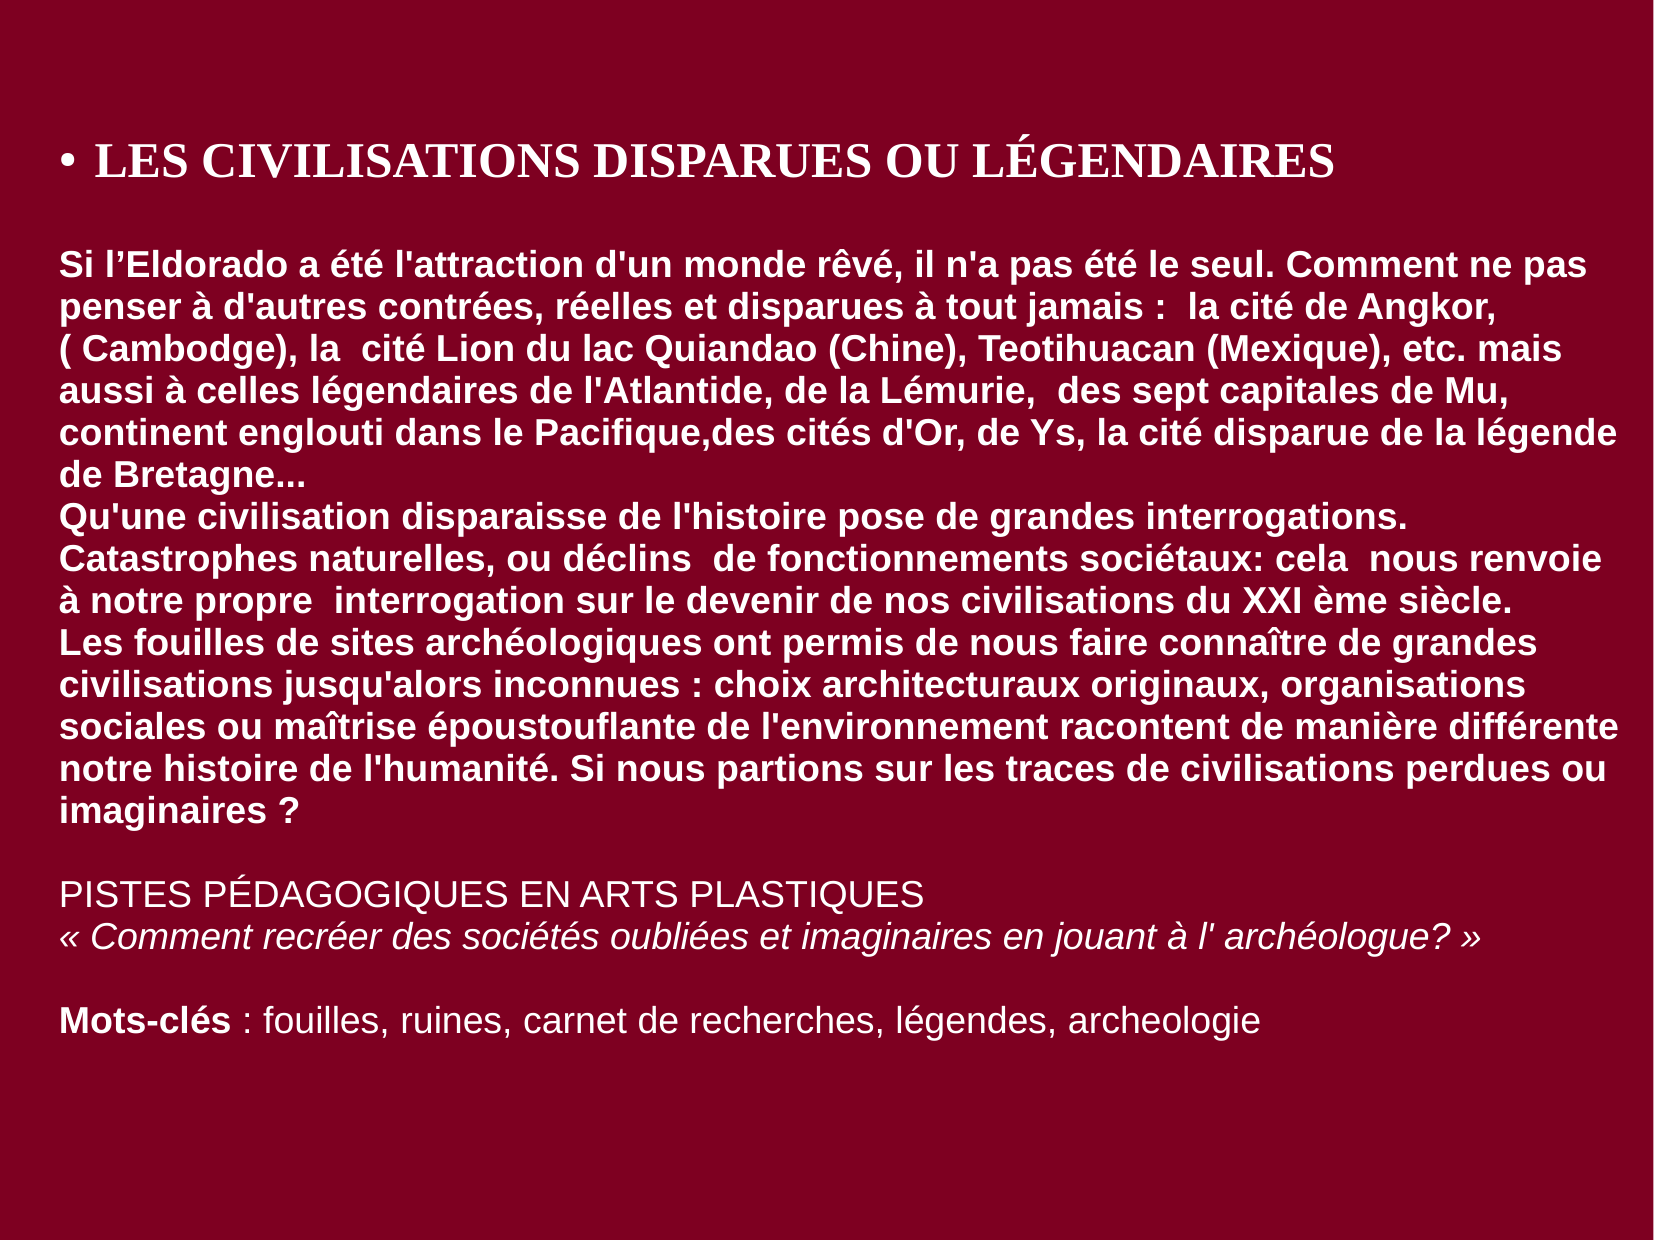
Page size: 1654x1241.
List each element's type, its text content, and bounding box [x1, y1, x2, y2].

subtitle LES CIVILISATIONS DISPARUES OU LÉGENDAIRES Si l’Eldorado a été l'attraction d'un monde rêvé, il n'a pas été le seul. Comment ne pas penser à d'autres contrées, réelles et disparues à tout jamais : la cité de Angkor,( Cambodge), la cité Lion du lac Quiandao (Chine), Teotihuacan (Mexique), etc. mais aussi à celles légendaires de l'Atlantide, de la Lémurie, des sept capitales de Mu, continent englouti dans le Pacifique,des cités d'Or, de Ys, la cité disparue de la légende de Bretagne... Qu'une civilisation disparaisse de l'histoire pose de grandes interrogations. Catastrophes naturelles, ou déclins de fonctionnements sociétaux: cela nous renvoie à notre propre interrogation sur le devenir de nos civilisations du XXI ème siècle. Les fouilles de sites archéologiques ont permis de nous faire connaître de grandes civilisations jusqu'alors inconnues : choix architecturaux originaux, organisations sociales ou maîtrise époustouflante de l'environnement racontent de manière différente notre histoire de l'humanité. Si nous partions sur les traces de civilisations perdues ou imaginaires ? PISTES PÉDAGOGIQUES EN ARTS PLASTIQUES « Comment recréer des sociétés oubliées et imaginaires en jouant à l' archéologue? » Mots-clés : fouilles, ruines, carnet de recherches, légendes, archeologie [59, 35, 1630, 1182]
